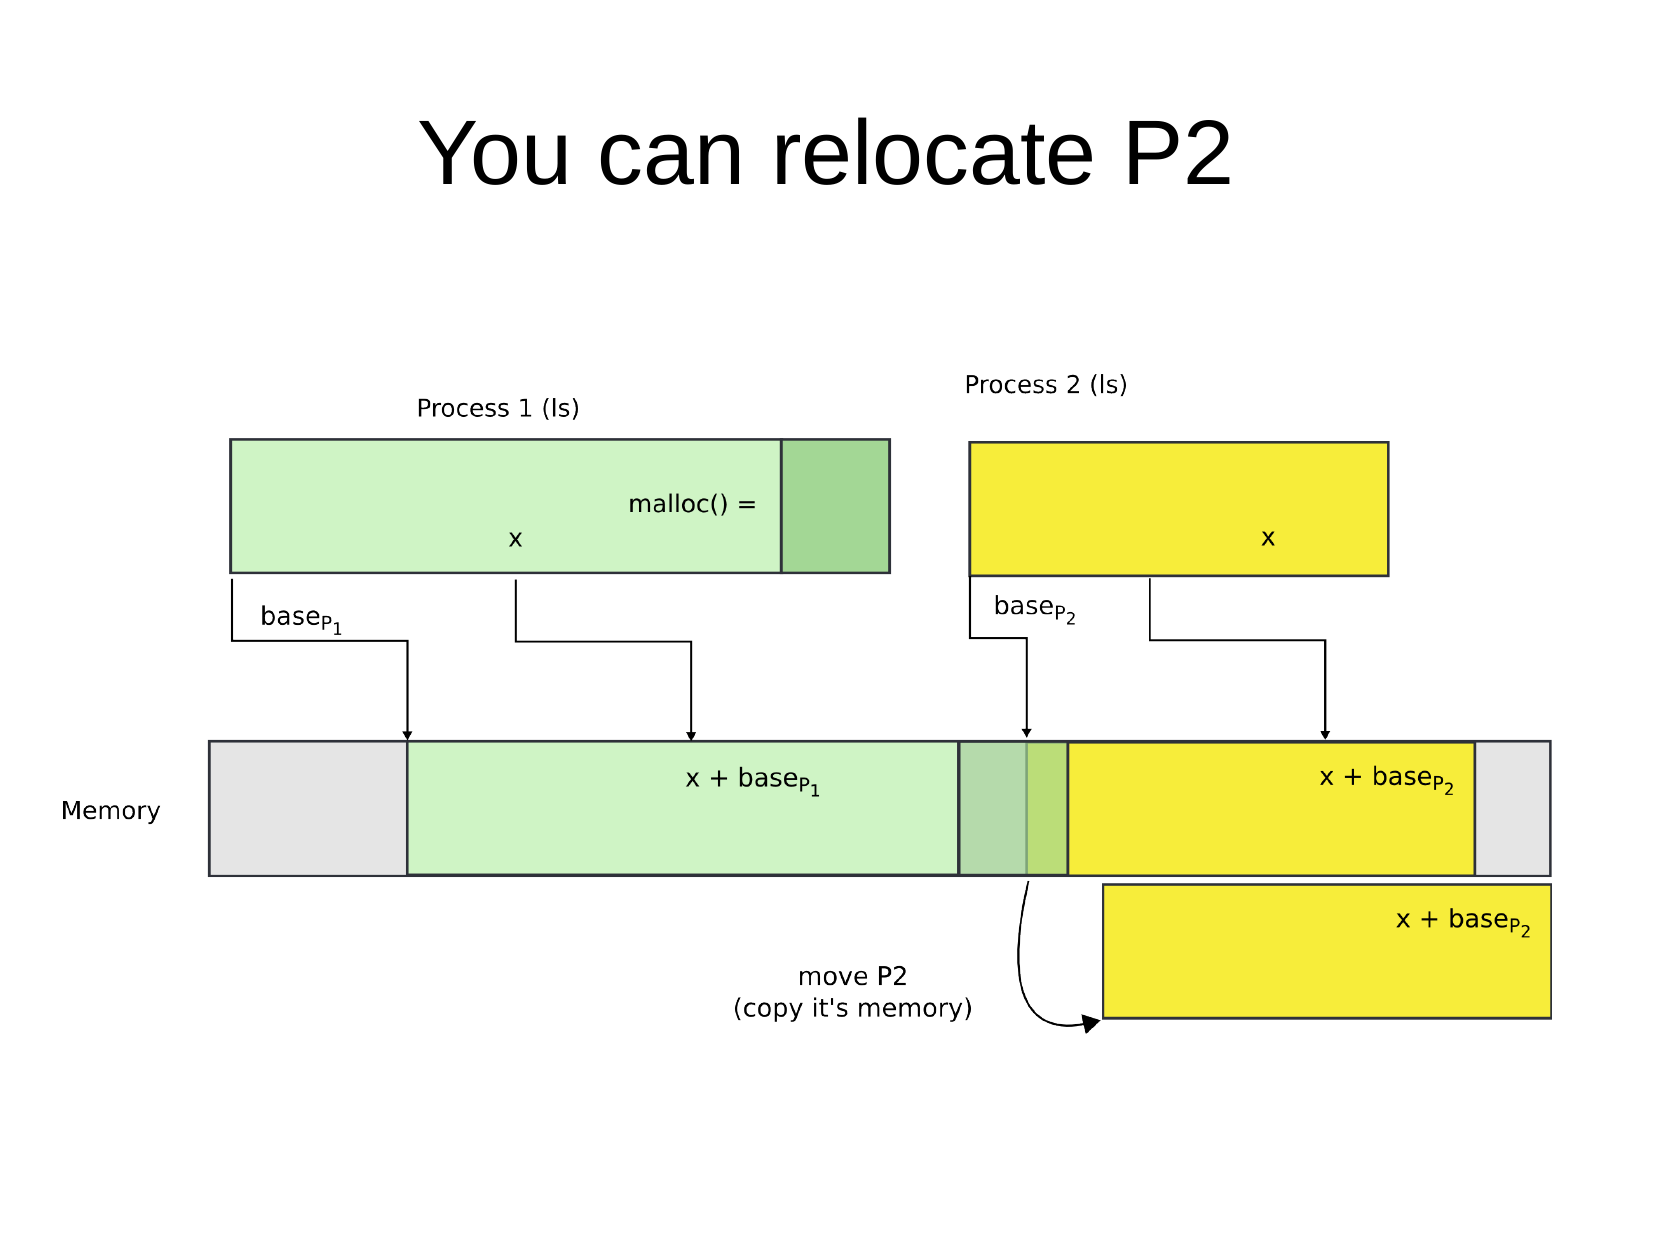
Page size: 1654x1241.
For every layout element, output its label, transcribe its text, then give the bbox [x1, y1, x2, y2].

picture [63, 374, 1552, 1035]
title You can relocate P2 [82, 49, 1571, 257]
